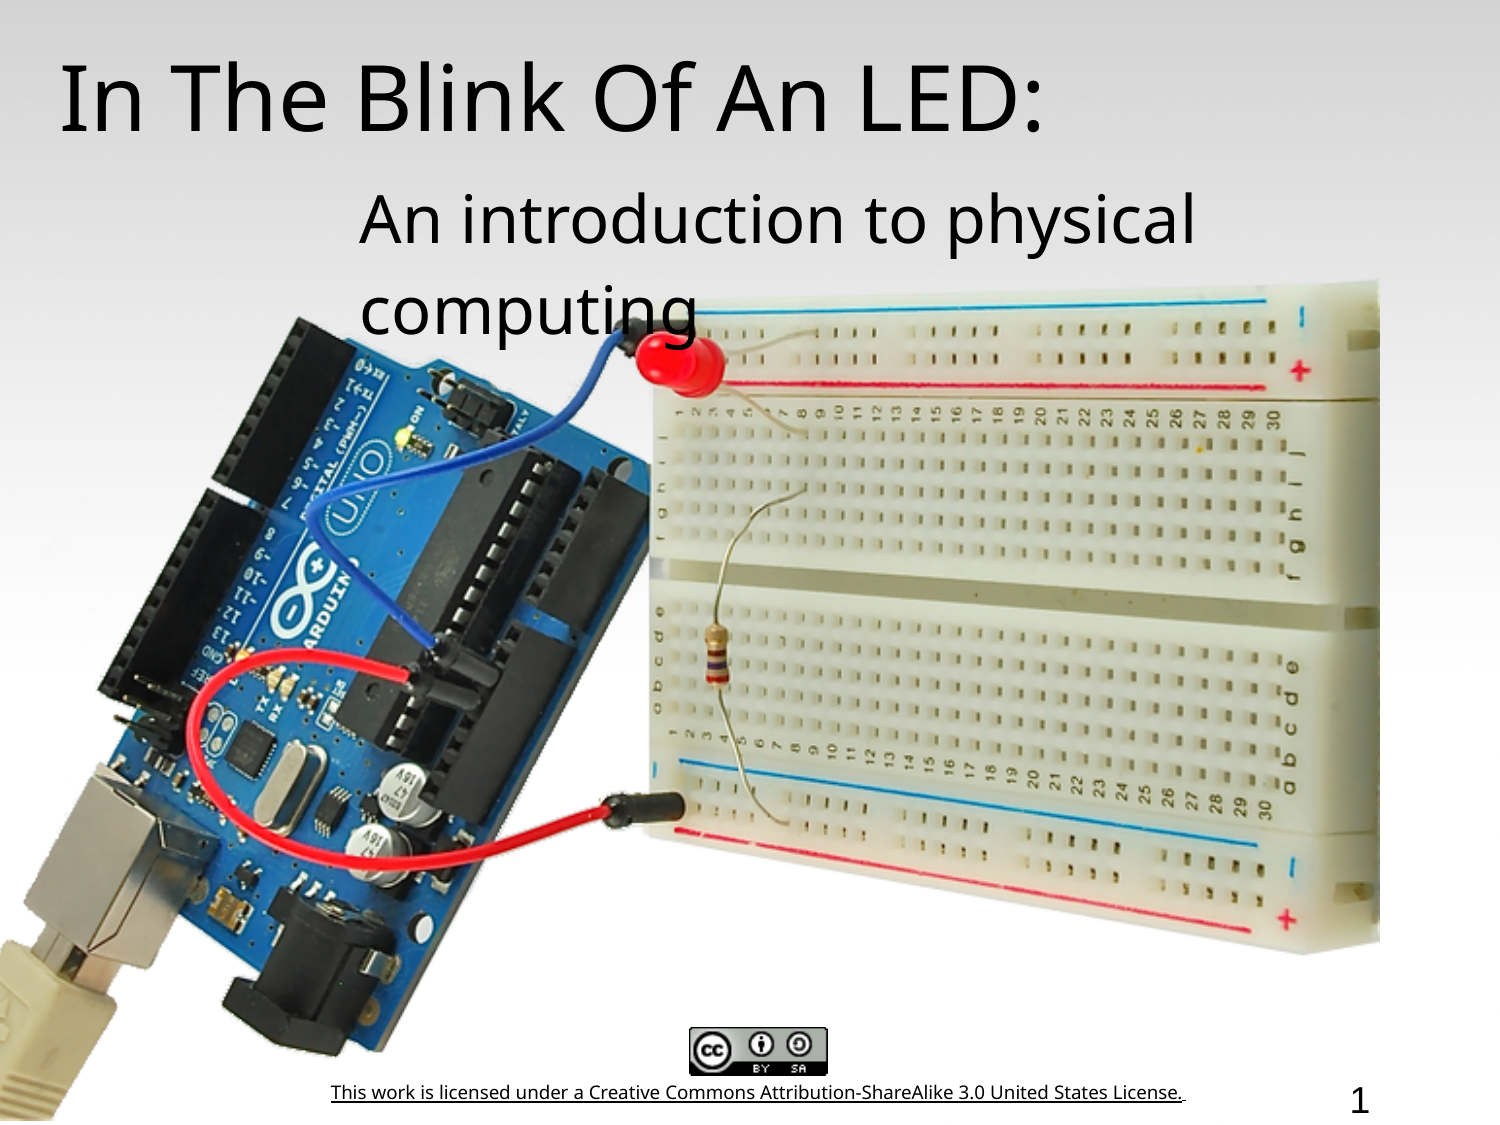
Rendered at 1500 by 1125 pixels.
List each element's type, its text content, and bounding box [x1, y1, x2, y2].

title In The Blink Of An LED: [59, 2, 1335, 190]
text_box An introduction to physical computing [345, 164, 1441, 362]
picture [0, 0, 1500, 1125]
